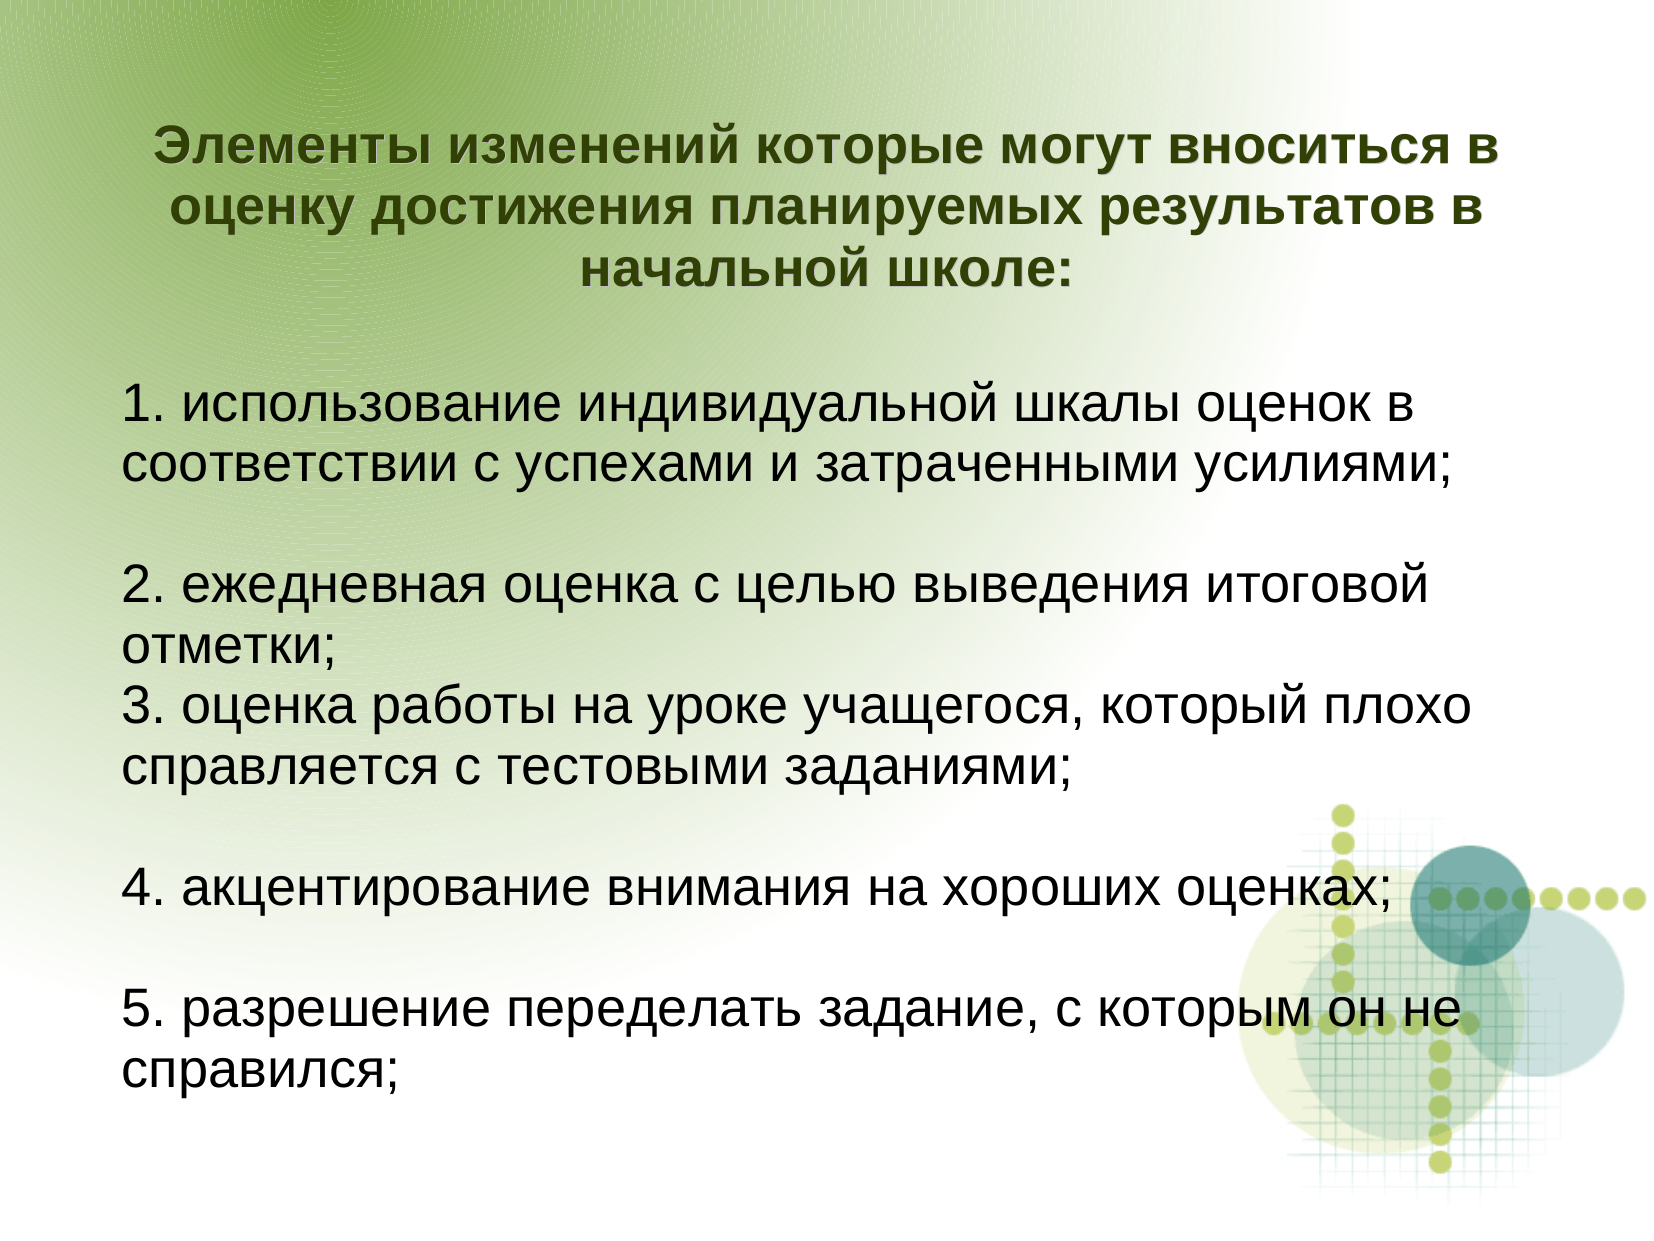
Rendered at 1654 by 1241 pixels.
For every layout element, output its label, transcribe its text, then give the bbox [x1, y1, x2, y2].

title Элементы изменений которые могут вноситься в оценку достижения планируемых результатов в начальной школе: [121, 110, 1534, 303]
picture [1224, 792, 1654, 1211]
subtitle 1. использование индивидуальной шкалы оценок в соответствии с успехами и затраченными усилиями; 2. ежедневная оценка с целью выведения итоговой отметки; 3. оценка работы на уроке учащегося, который плохо справляется с тестовыми заданиями; 4. акцентирование внимания на хороших оценках; 5. разрешение переделать задание, с которым он не справился; [121, 352, 1534, 1119]
